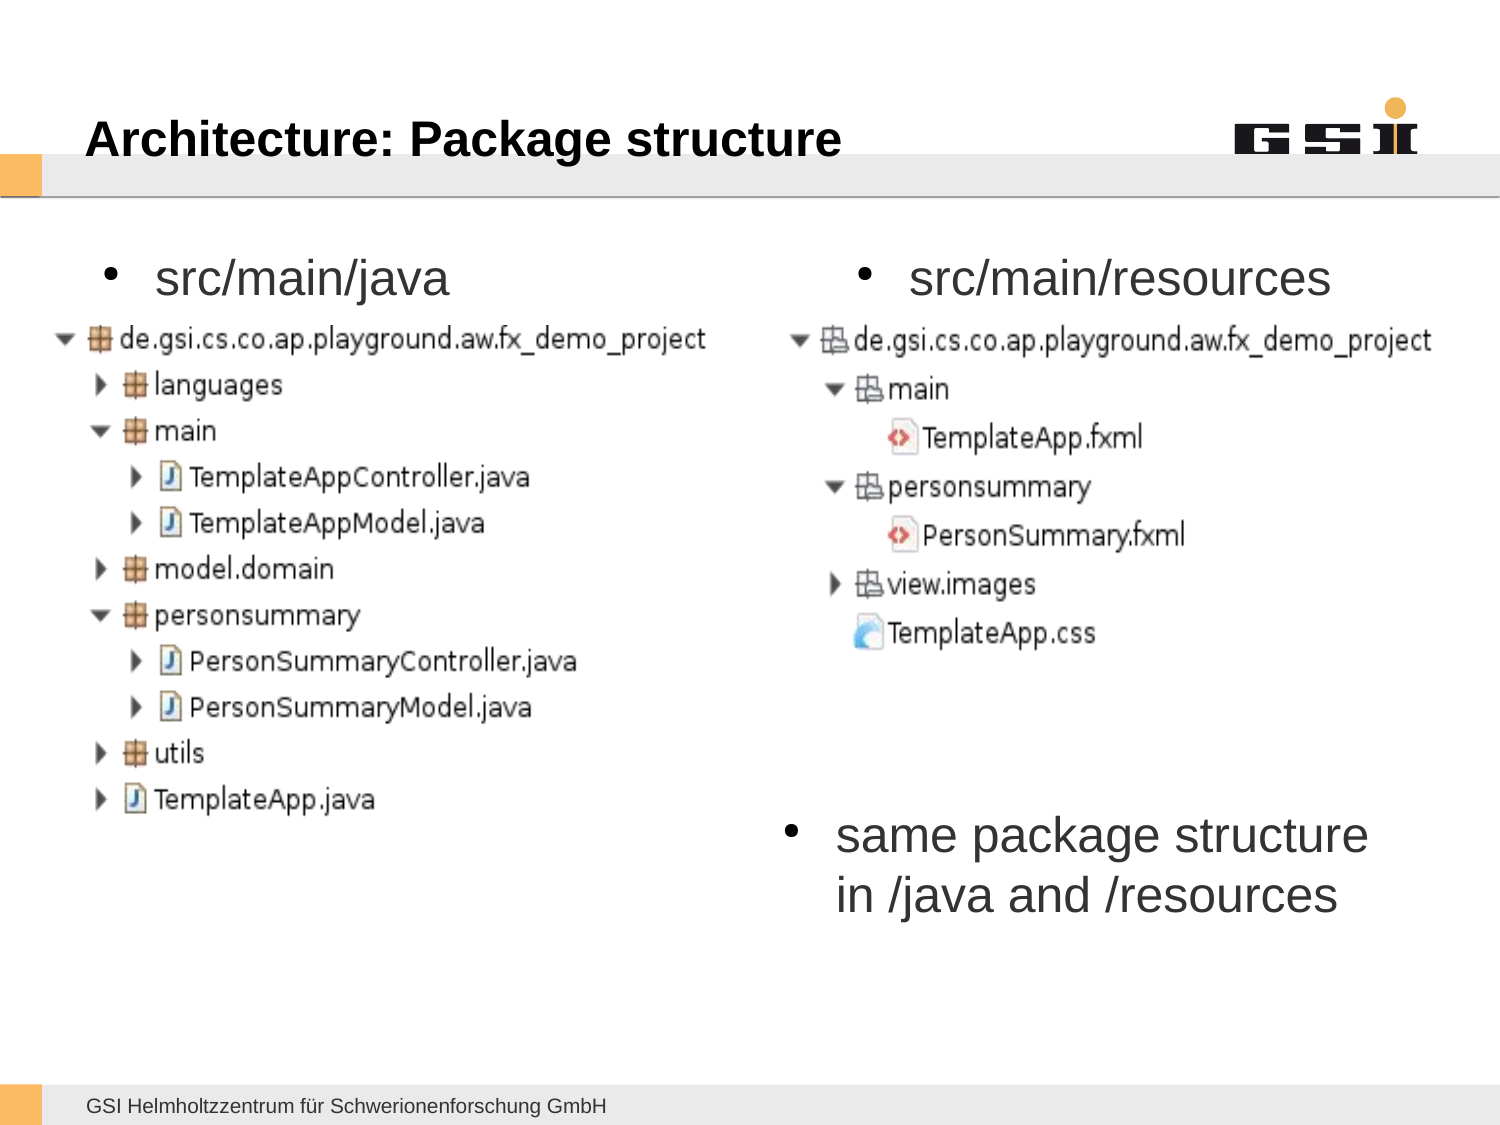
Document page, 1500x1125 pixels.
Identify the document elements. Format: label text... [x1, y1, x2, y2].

picture [45, 325, 735, 826]
list src/main/java [69, 237, 466, 325]
list same package structure in /java and /resources [750, 795, 1441, 1088]
list src/main/resources [823, 237, 1441, 314]
picture [757, 314, 1441, 661]
title Architecture: Package structure [69, 44, 986, 174]
picture [1233, 95, 1419, 154]
